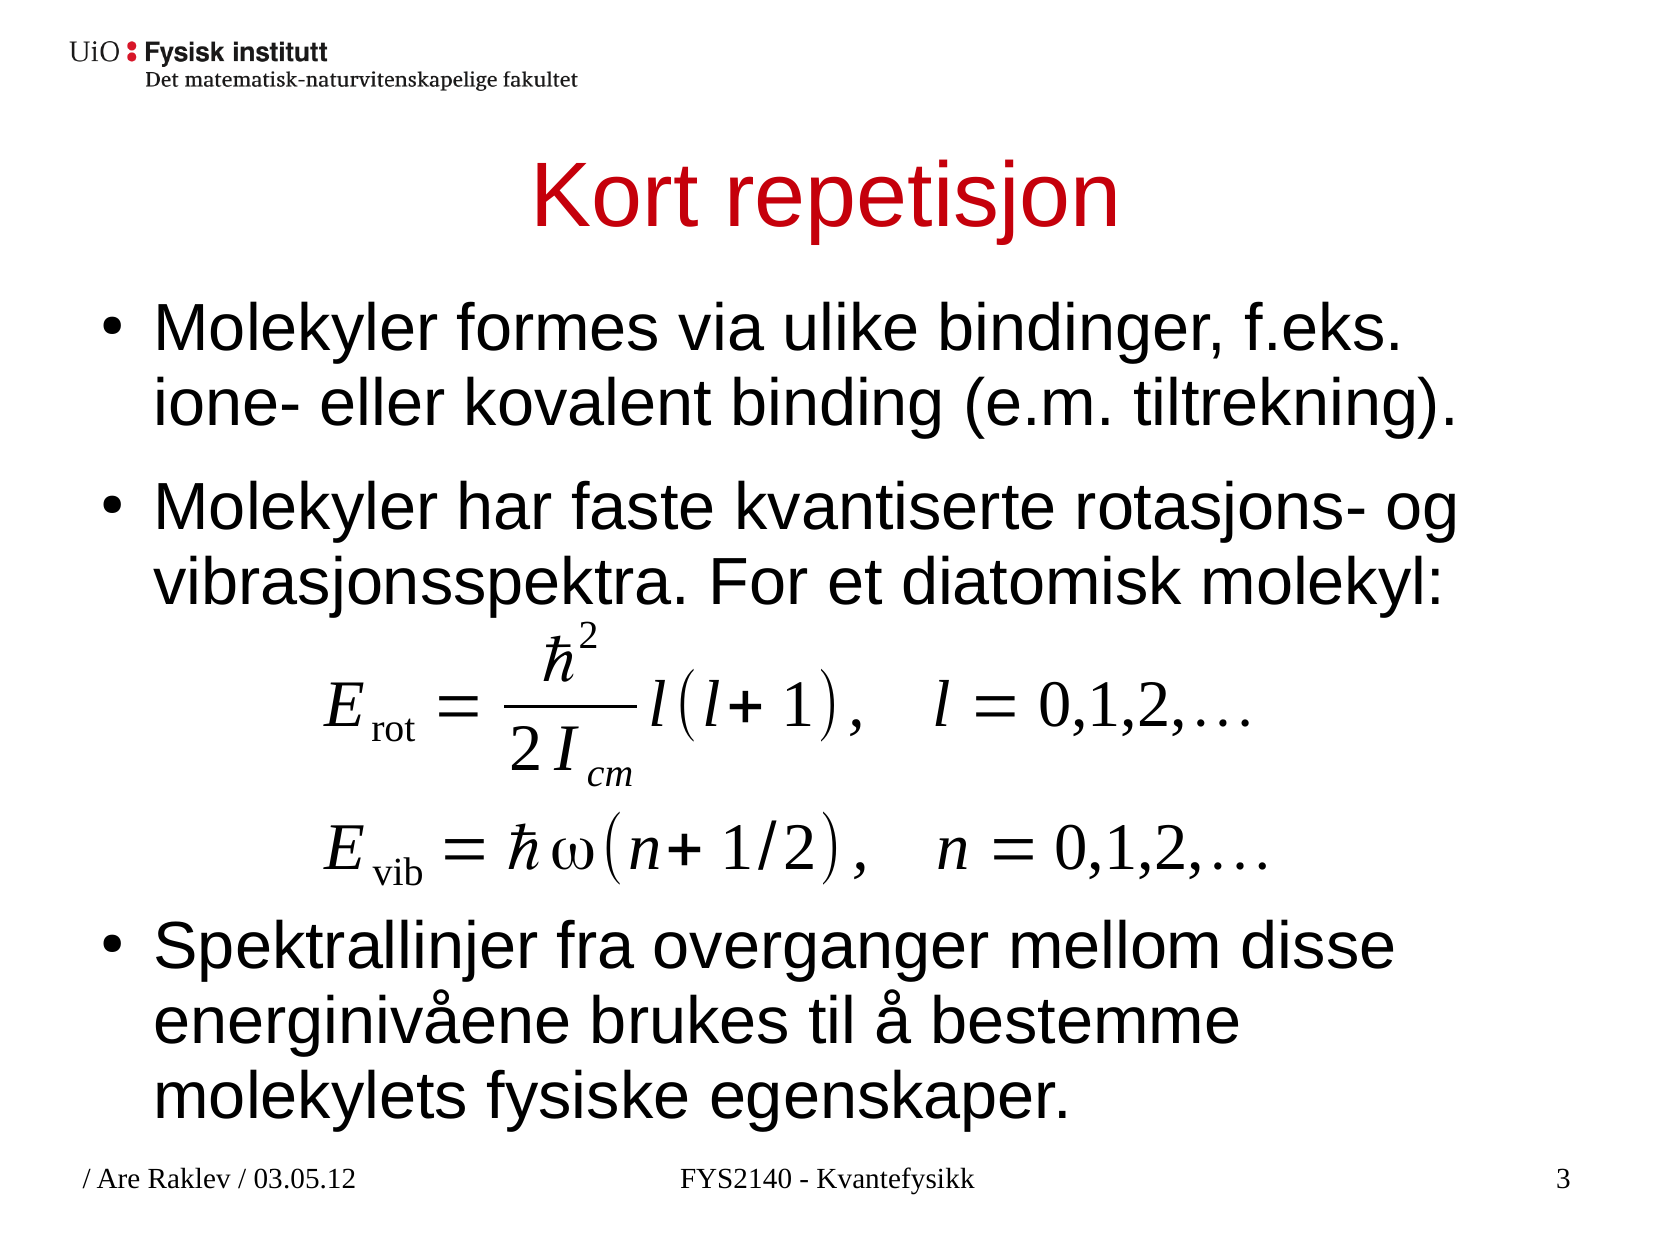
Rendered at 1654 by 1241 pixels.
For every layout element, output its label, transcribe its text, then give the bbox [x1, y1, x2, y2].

chart [313, 612, 1262, 796]
picture [68, 37, 581, 93]
chart [313, 807, 1280, 894]
list Molekyler formes via ulike bindinger, f.eks. ione- eller kovalent binding (e.m. tiltrekning). Molekyler har faste kvantiserte rotasjons- og vibrasjonsspektra. For et diatomisk molekyl: Spektrallinjer fra overganger mellom disse energinivåene brukes til å bestemme molekylets fysiske egenskaper. [82, 290, 1538, 1132]
title Kort repetisjon [82, 90, 1571, 298]
